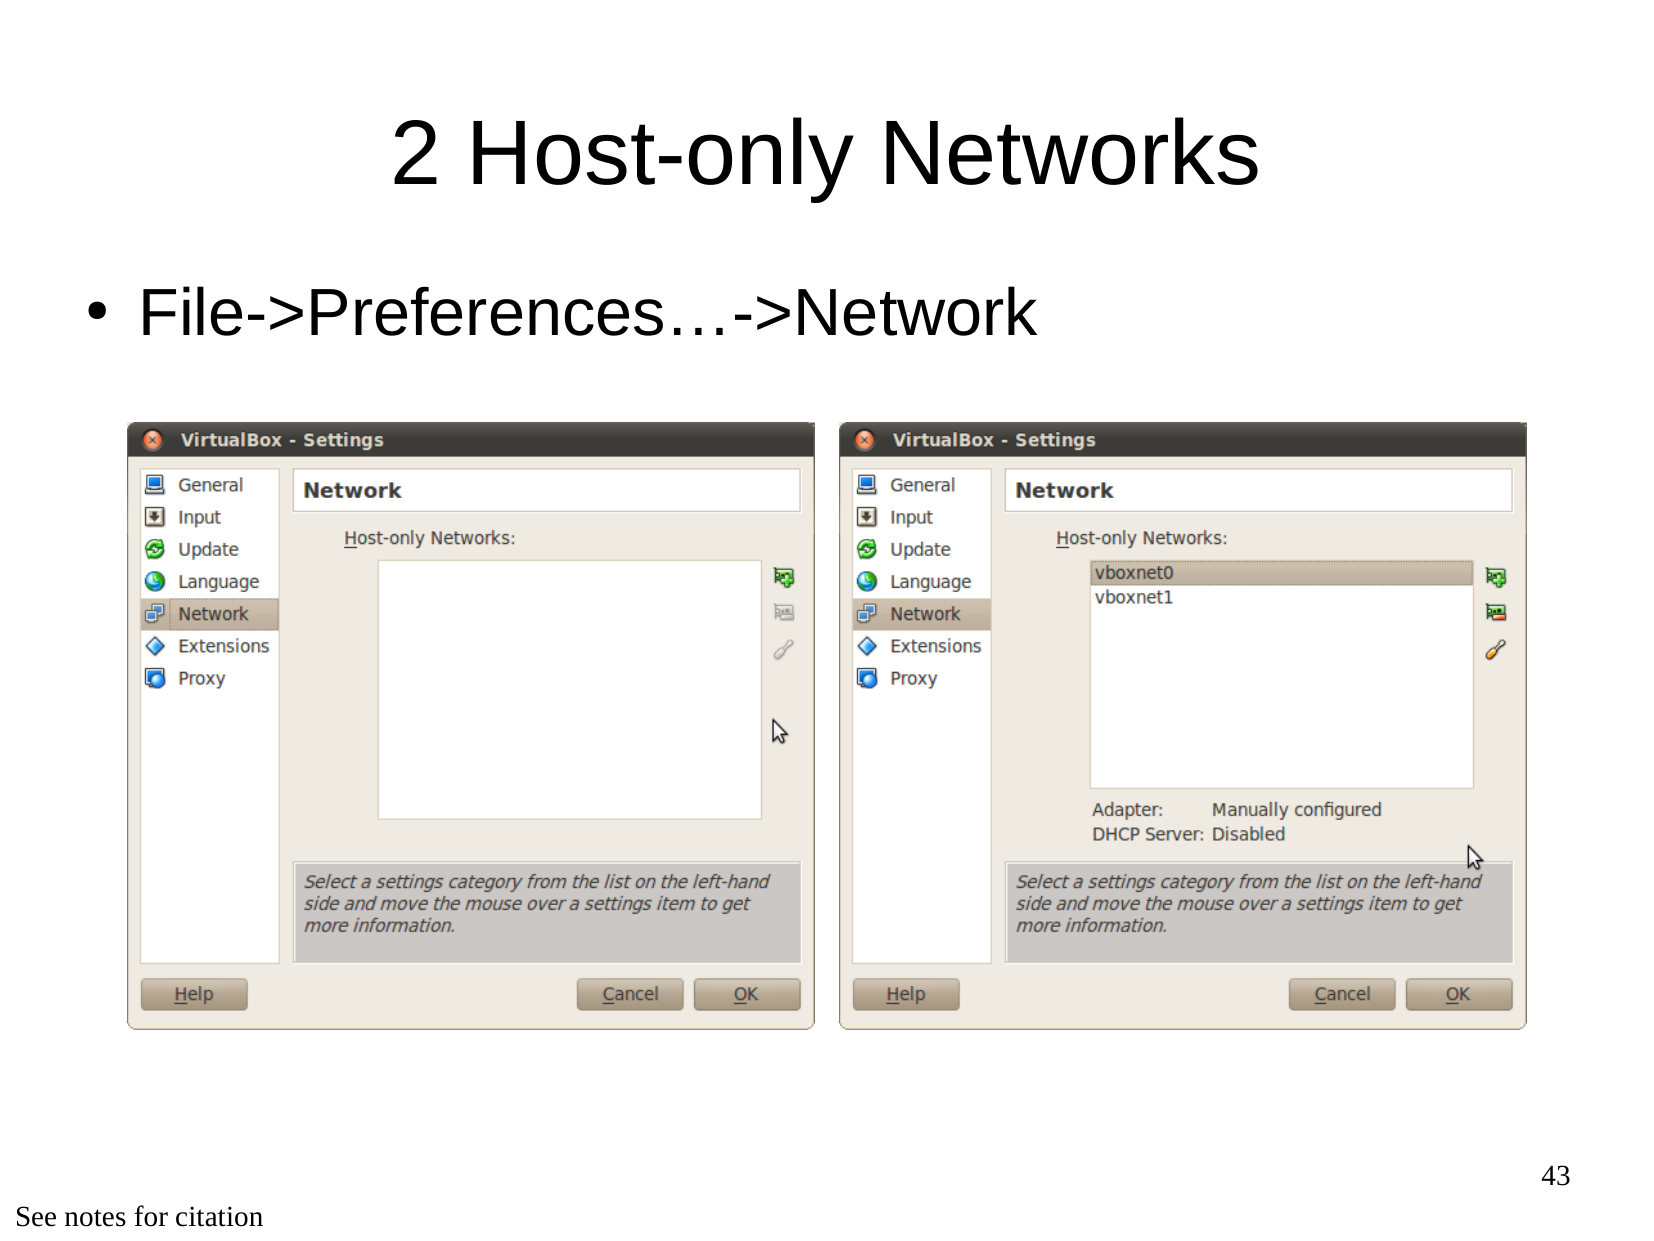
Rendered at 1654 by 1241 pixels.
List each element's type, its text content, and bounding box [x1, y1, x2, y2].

title 2 Host-only Networks [82, 49, 1571, 257]
picture [839, 422, 1527, 1030]
list File->Preferences…->Network [67, 275, 1561, 1111]
picture [127, 422, 815, 1030]
